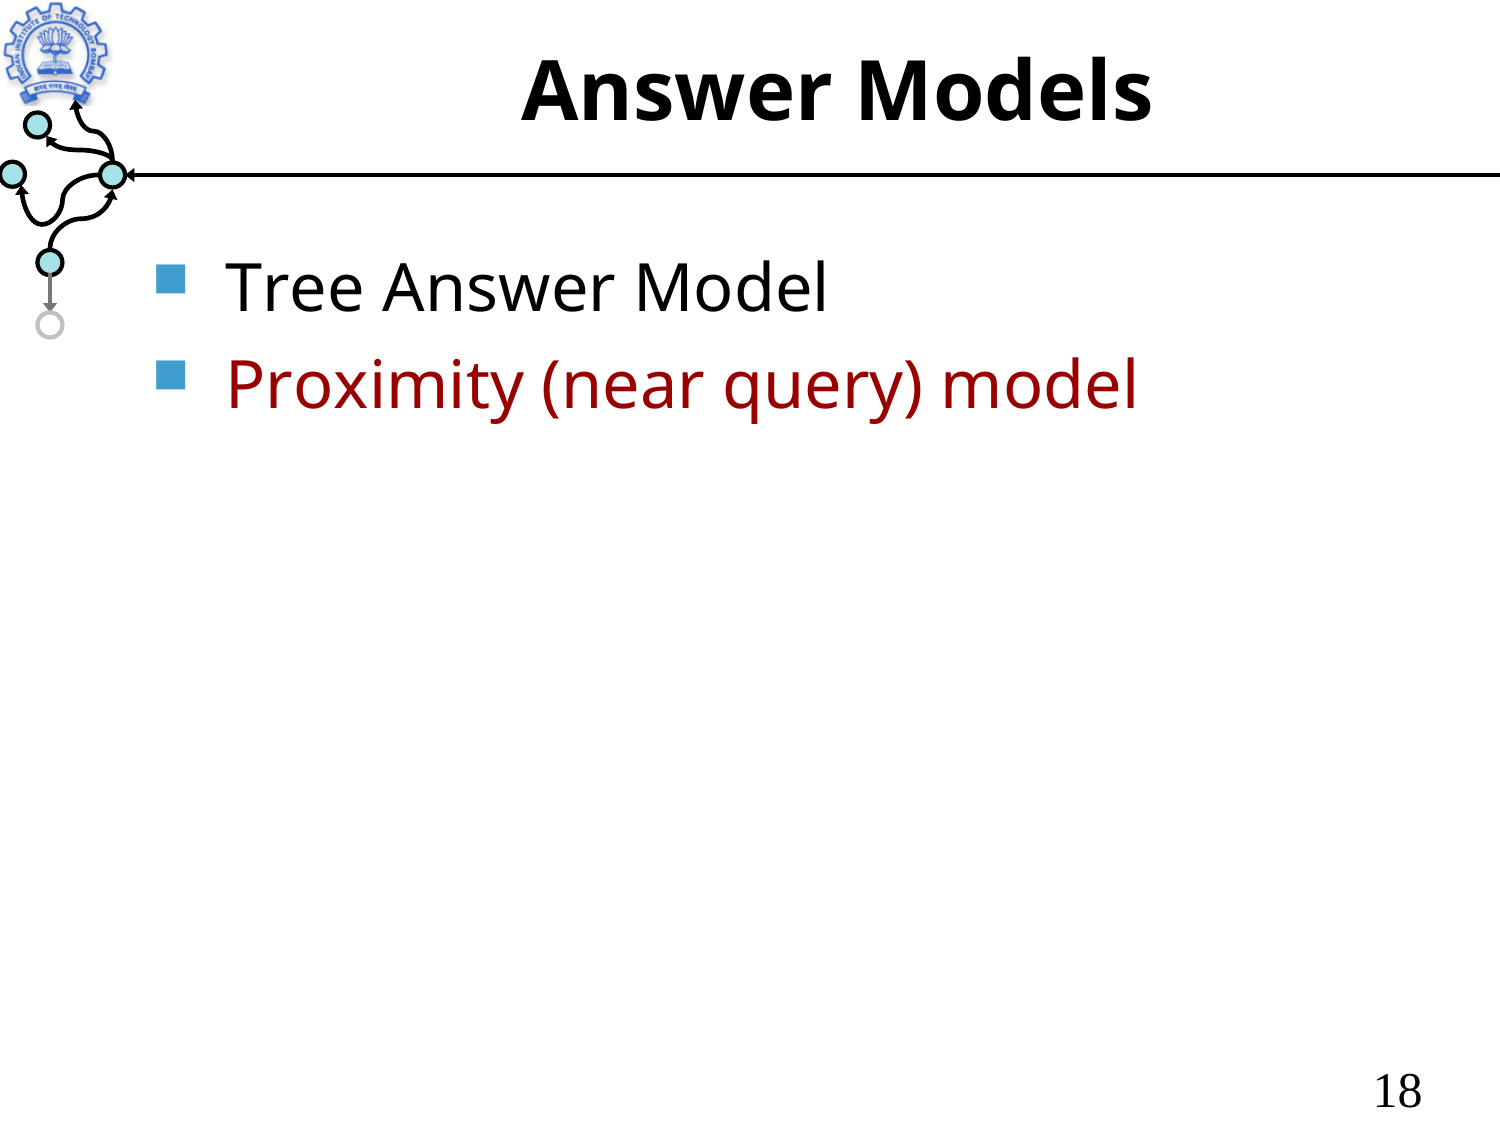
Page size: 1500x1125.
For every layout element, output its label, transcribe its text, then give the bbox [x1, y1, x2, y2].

picture [0, 0, 113, 106]
list Tree Answer Model Proximity (near query) model [137, 237, 1450, 1063]
title Answer Models [200, 12, 1476, 163]
